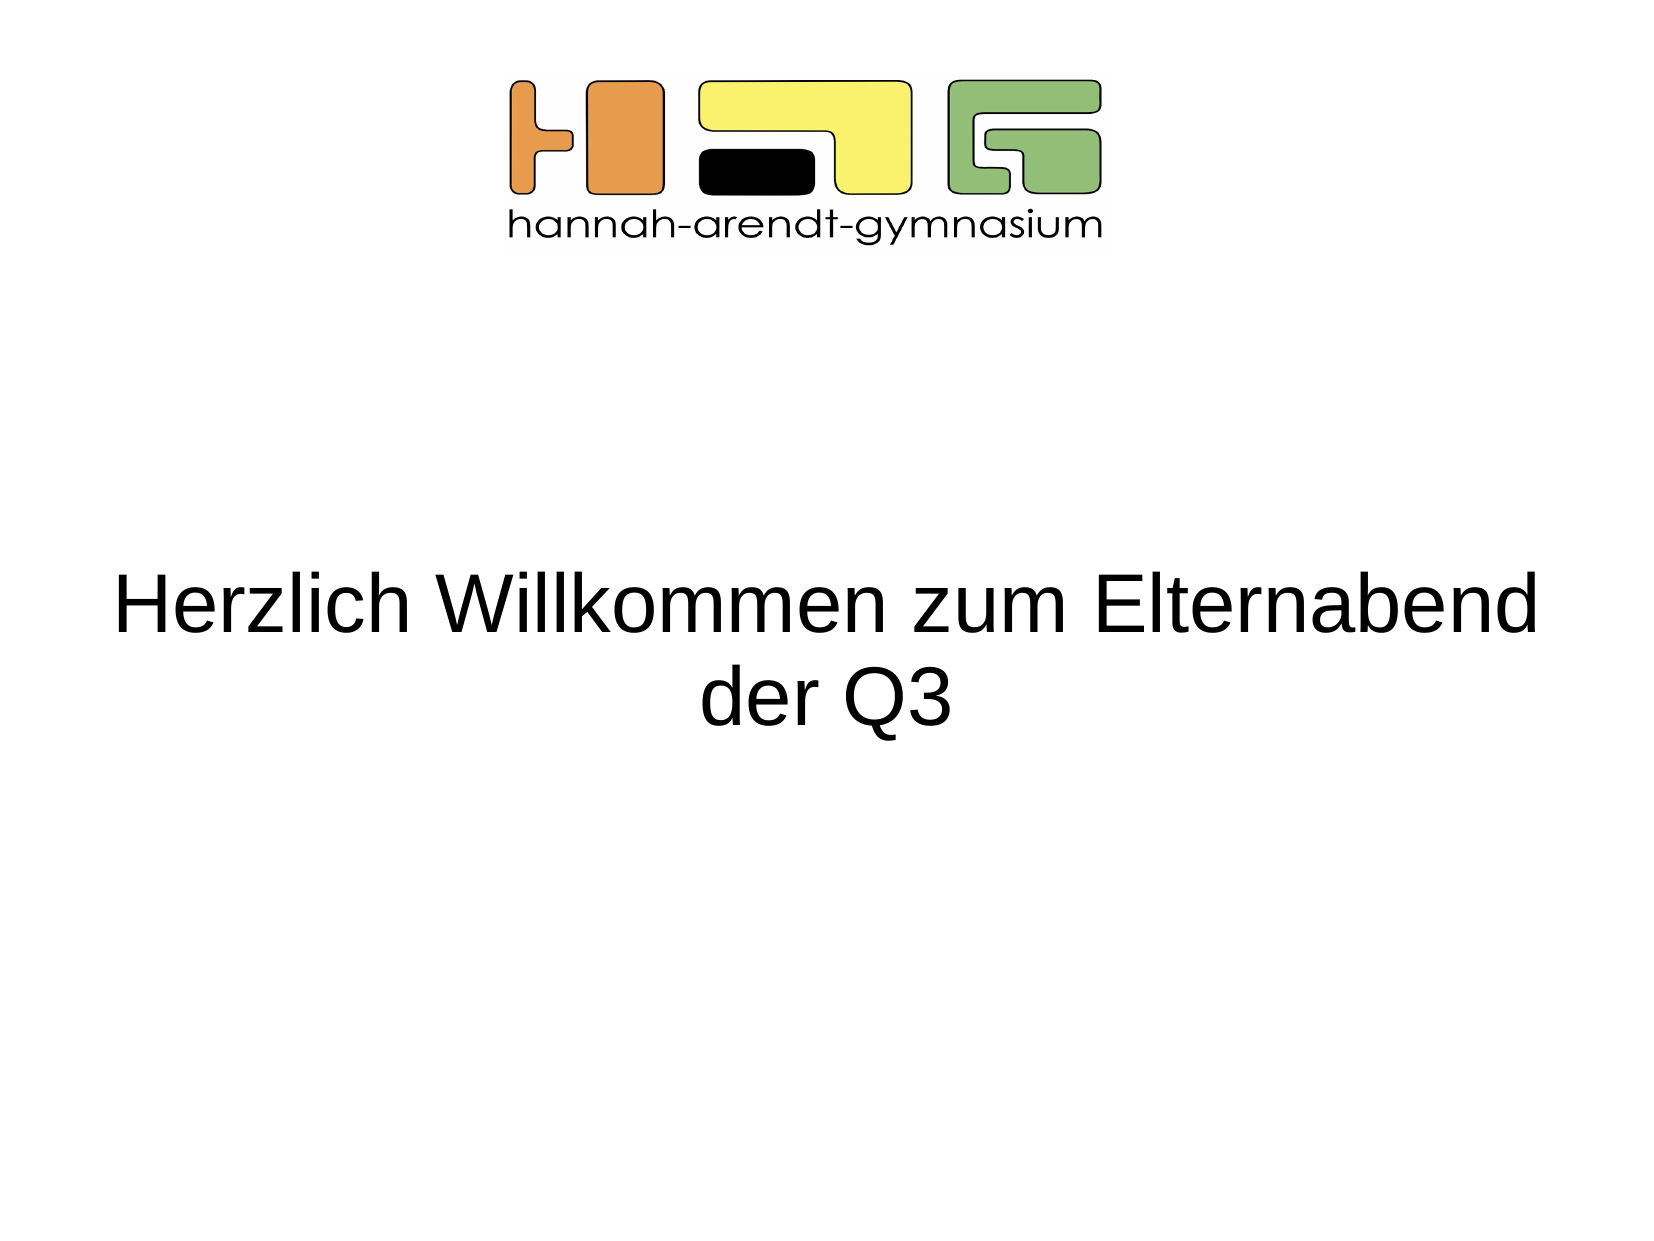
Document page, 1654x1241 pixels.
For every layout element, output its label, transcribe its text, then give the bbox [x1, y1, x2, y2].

text_box Herzlich Willkommen zum Elternabend der Q3 [82, 290, 1571, 1010]
title [82, 49, 1571, 257]
